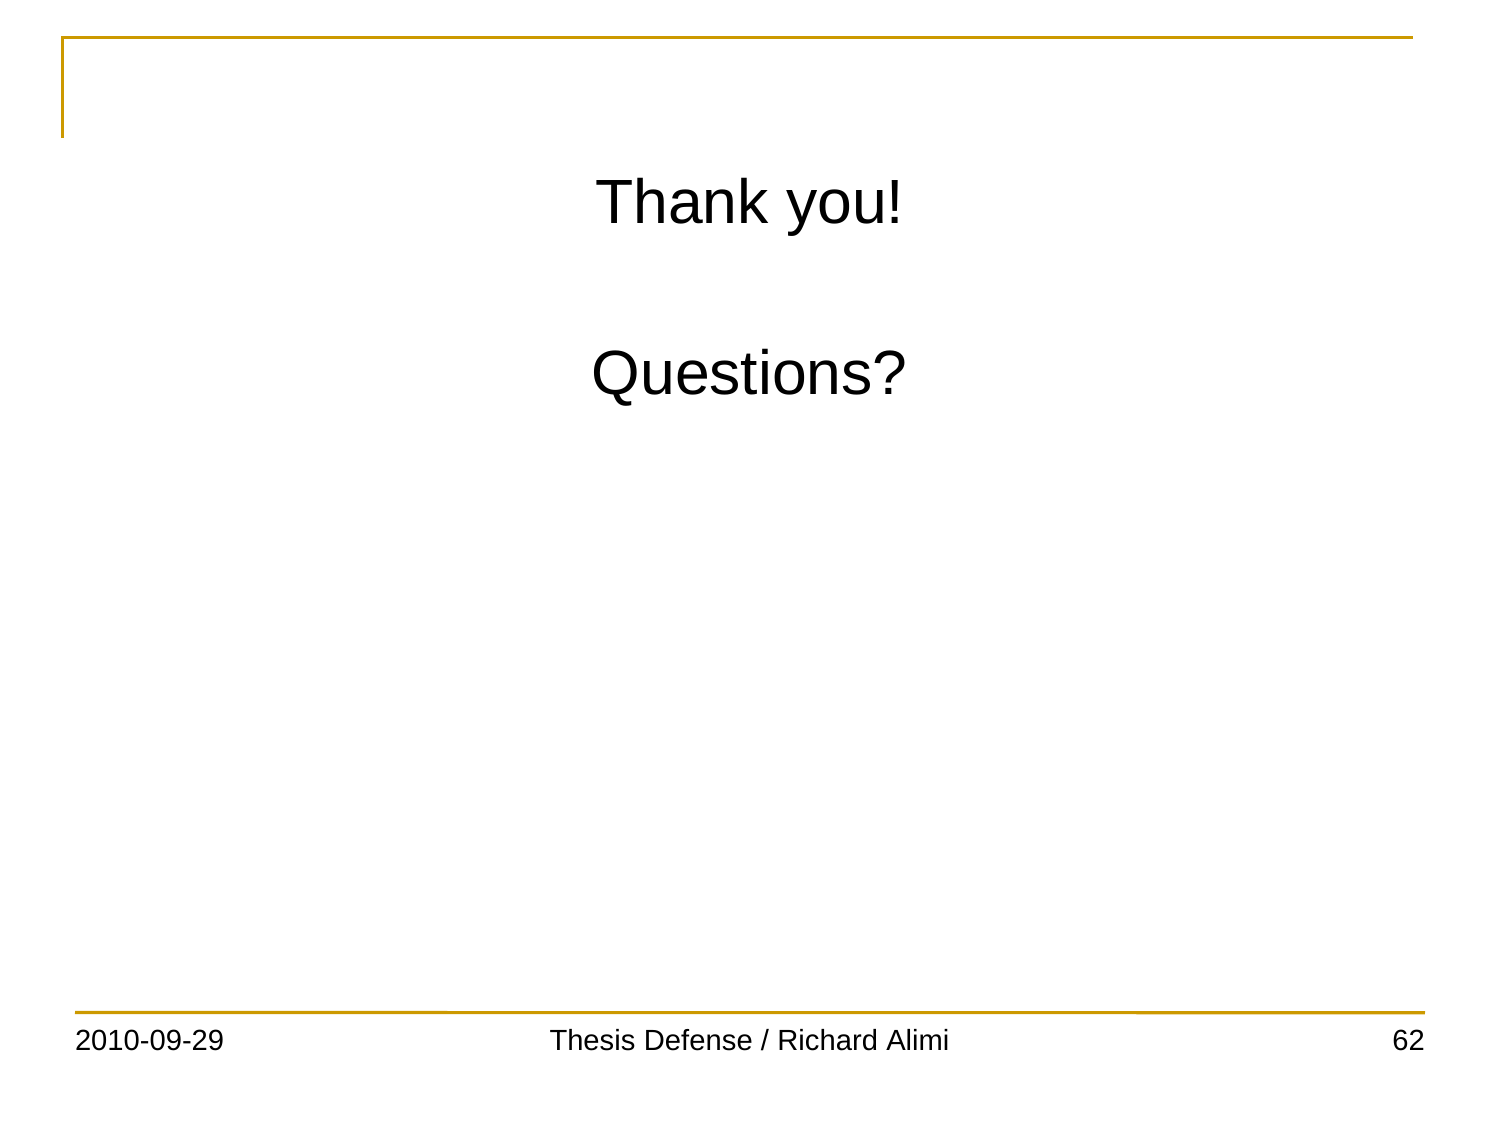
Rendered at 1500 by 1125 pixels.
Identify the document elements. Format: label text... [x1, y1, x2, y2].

subtitle Thank you! Questions? [75, 45, 1425, 1006]
